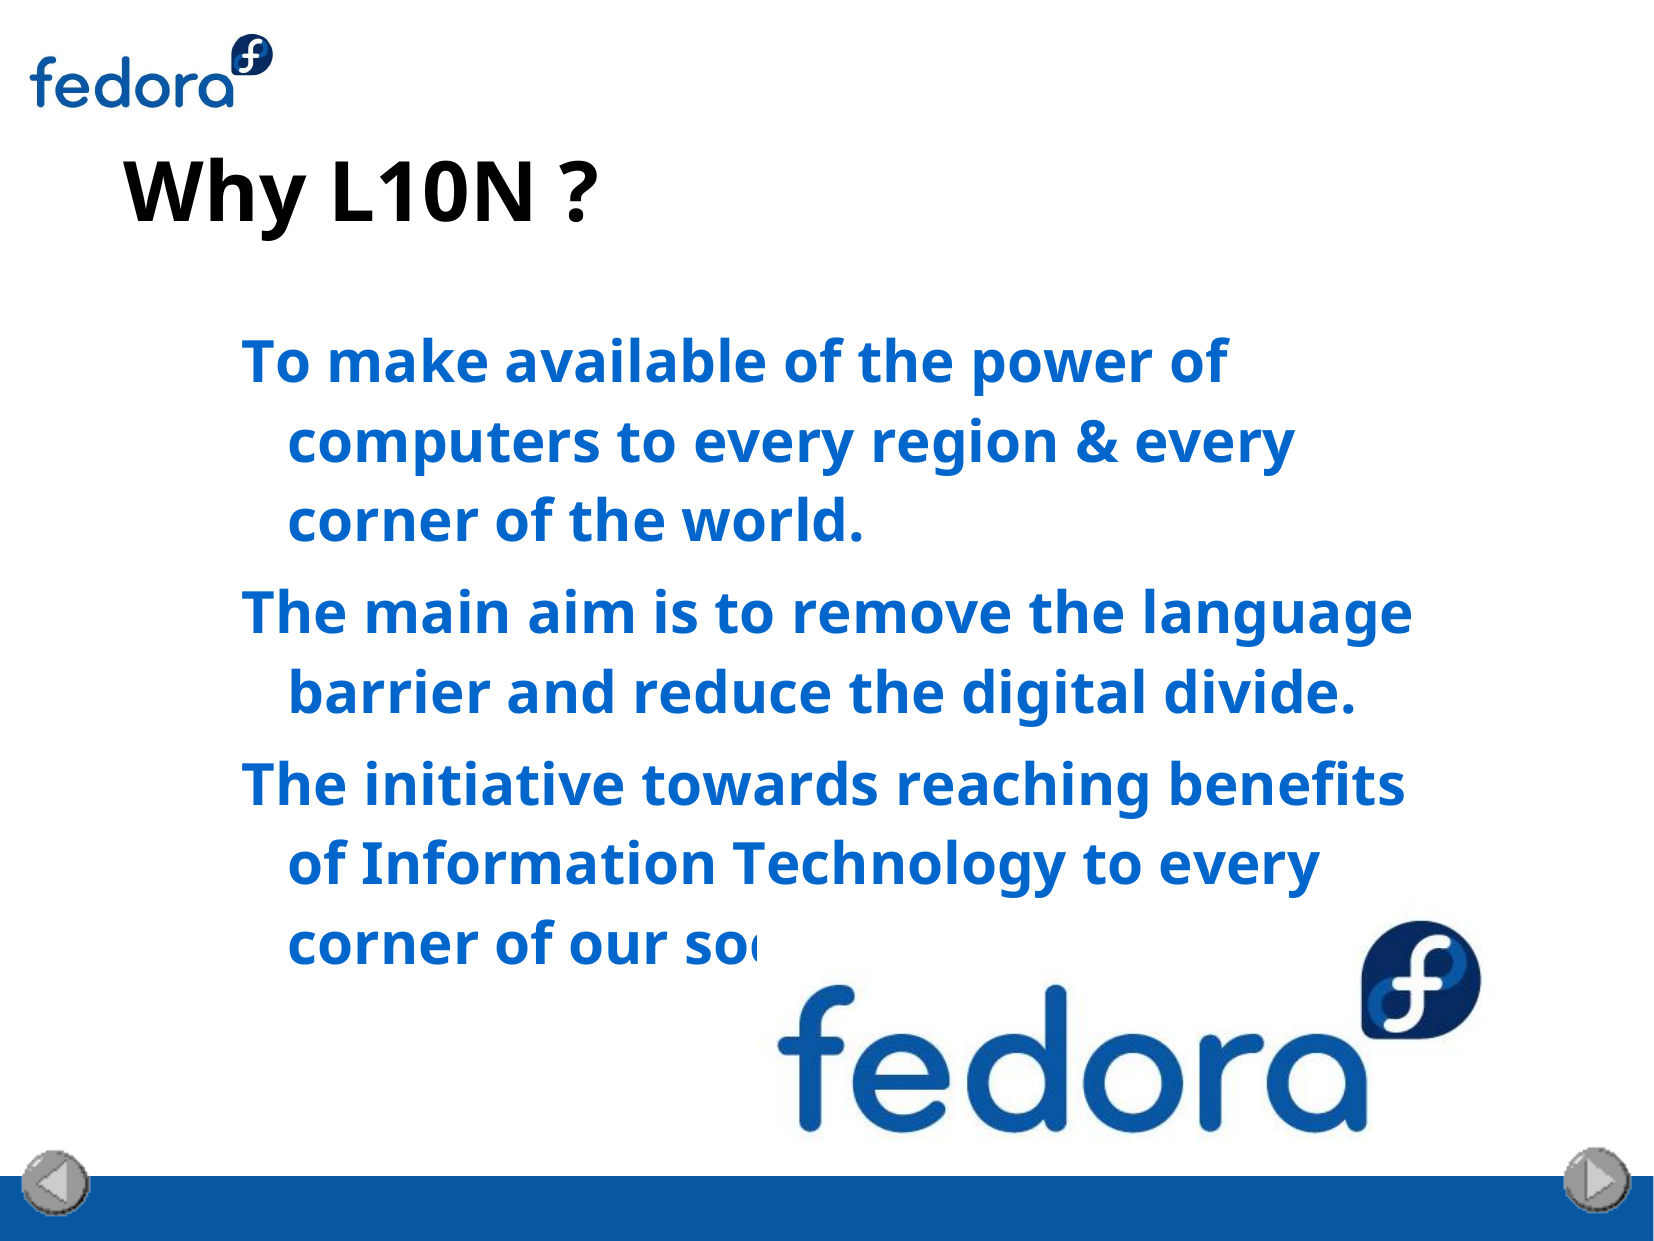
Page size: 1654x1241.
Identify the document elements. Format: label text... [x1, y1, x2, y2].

title Why L10N ? [123, 123, 1529, 256]
picture [757, 902, 1494, 1154]
picture [0, 1143, 1654, 1241]
picture [22, 27, 277, 115]
list To make available of the power of computers to every region & every corner of the world. The main aim is to remove the language barrier and reduce the digital divide. The initiative towards reaching benefits of Information Technology to every corner of our society ! [151, 220, 1476, 1041]
